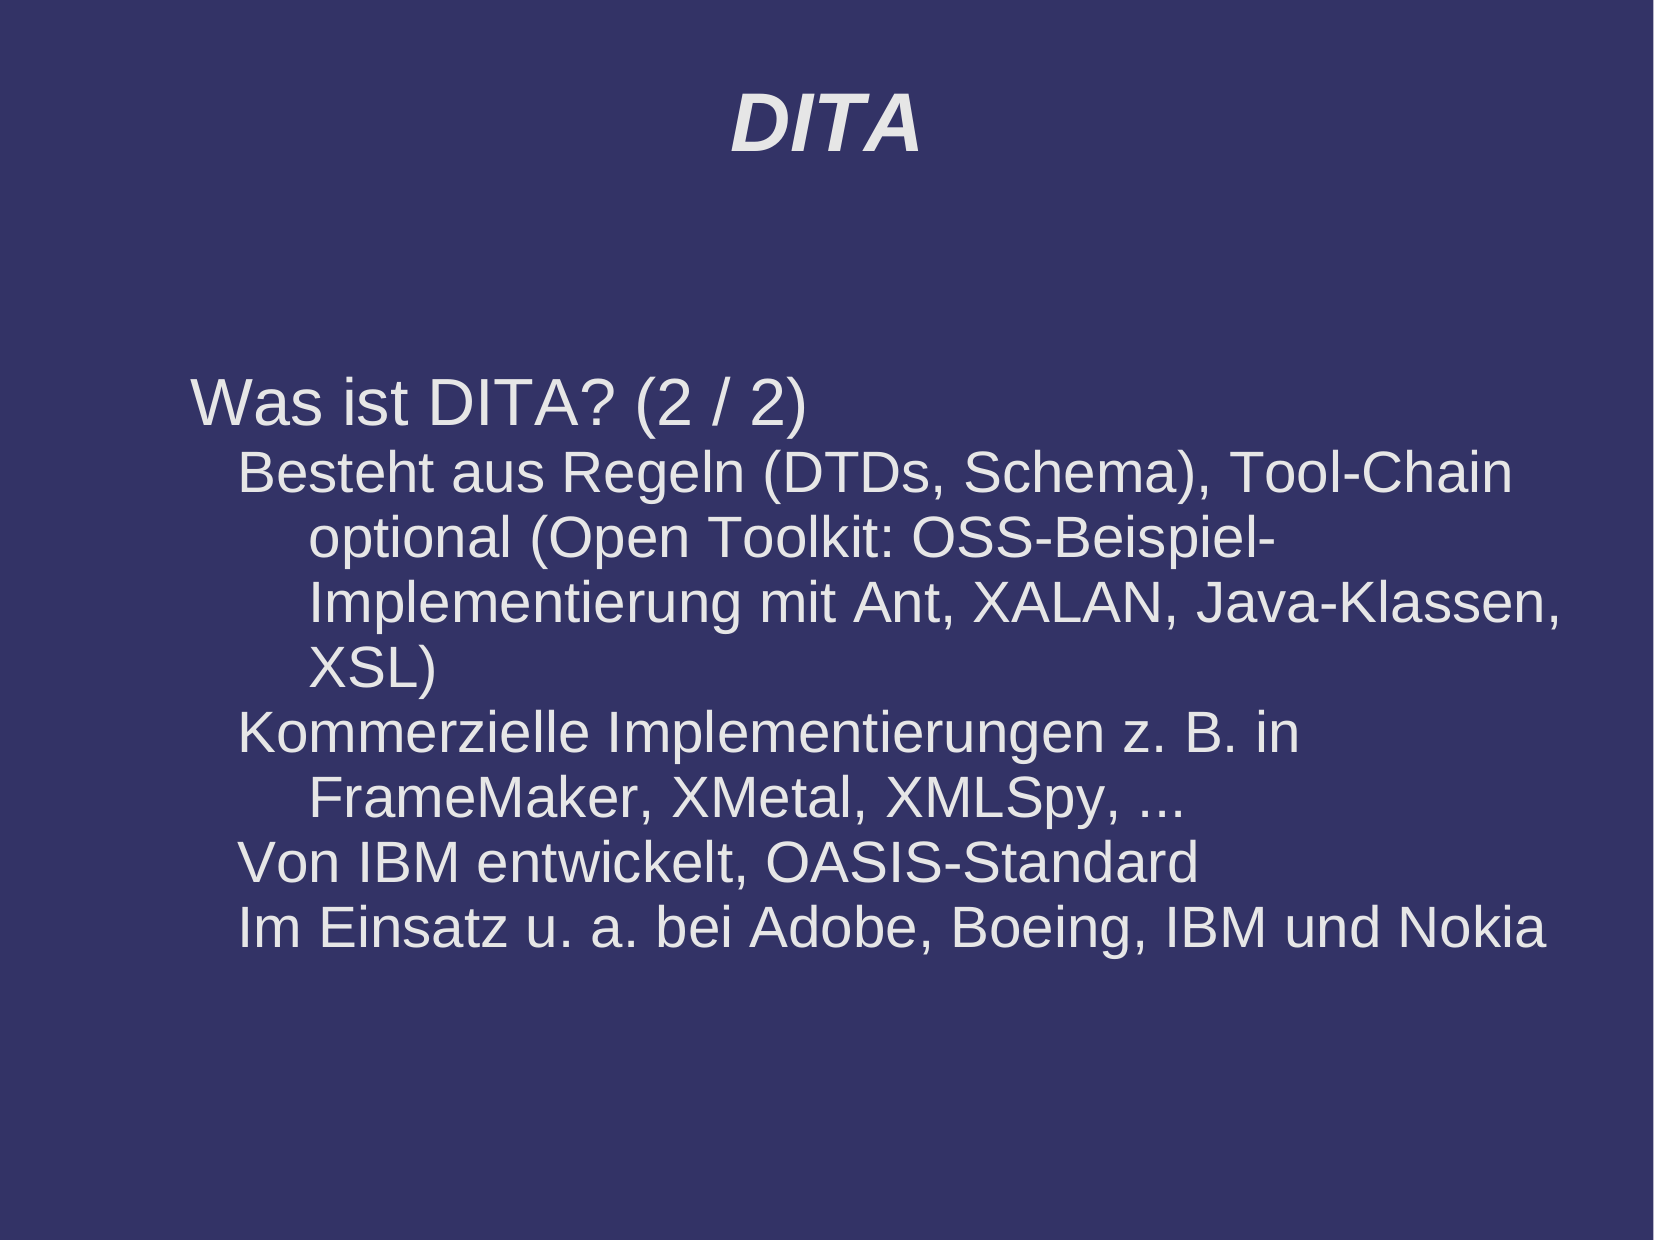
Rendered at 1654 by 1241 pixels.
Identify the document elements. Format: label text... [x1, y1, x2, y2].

list Was ist DITA? (2 / 2) Besteht aus Regeln (DTDs, Schema), Tool-Chain optional (Open Toolkit: OSS-Beispiel-Implementierung mit Ant, XALAN, Java-Klassen, XSL) Kommerzielle Implementierungen z. B. in FrameMaker, XMetal, XMLSpy, ... Von IBM entwickelt, OASIS-Standard Im Einsatz u. a. bei Adobe, Boeing, IBM und Nokia [178, 364, 1570, 1147]
title DITA [121, 19, 1534, 227]
